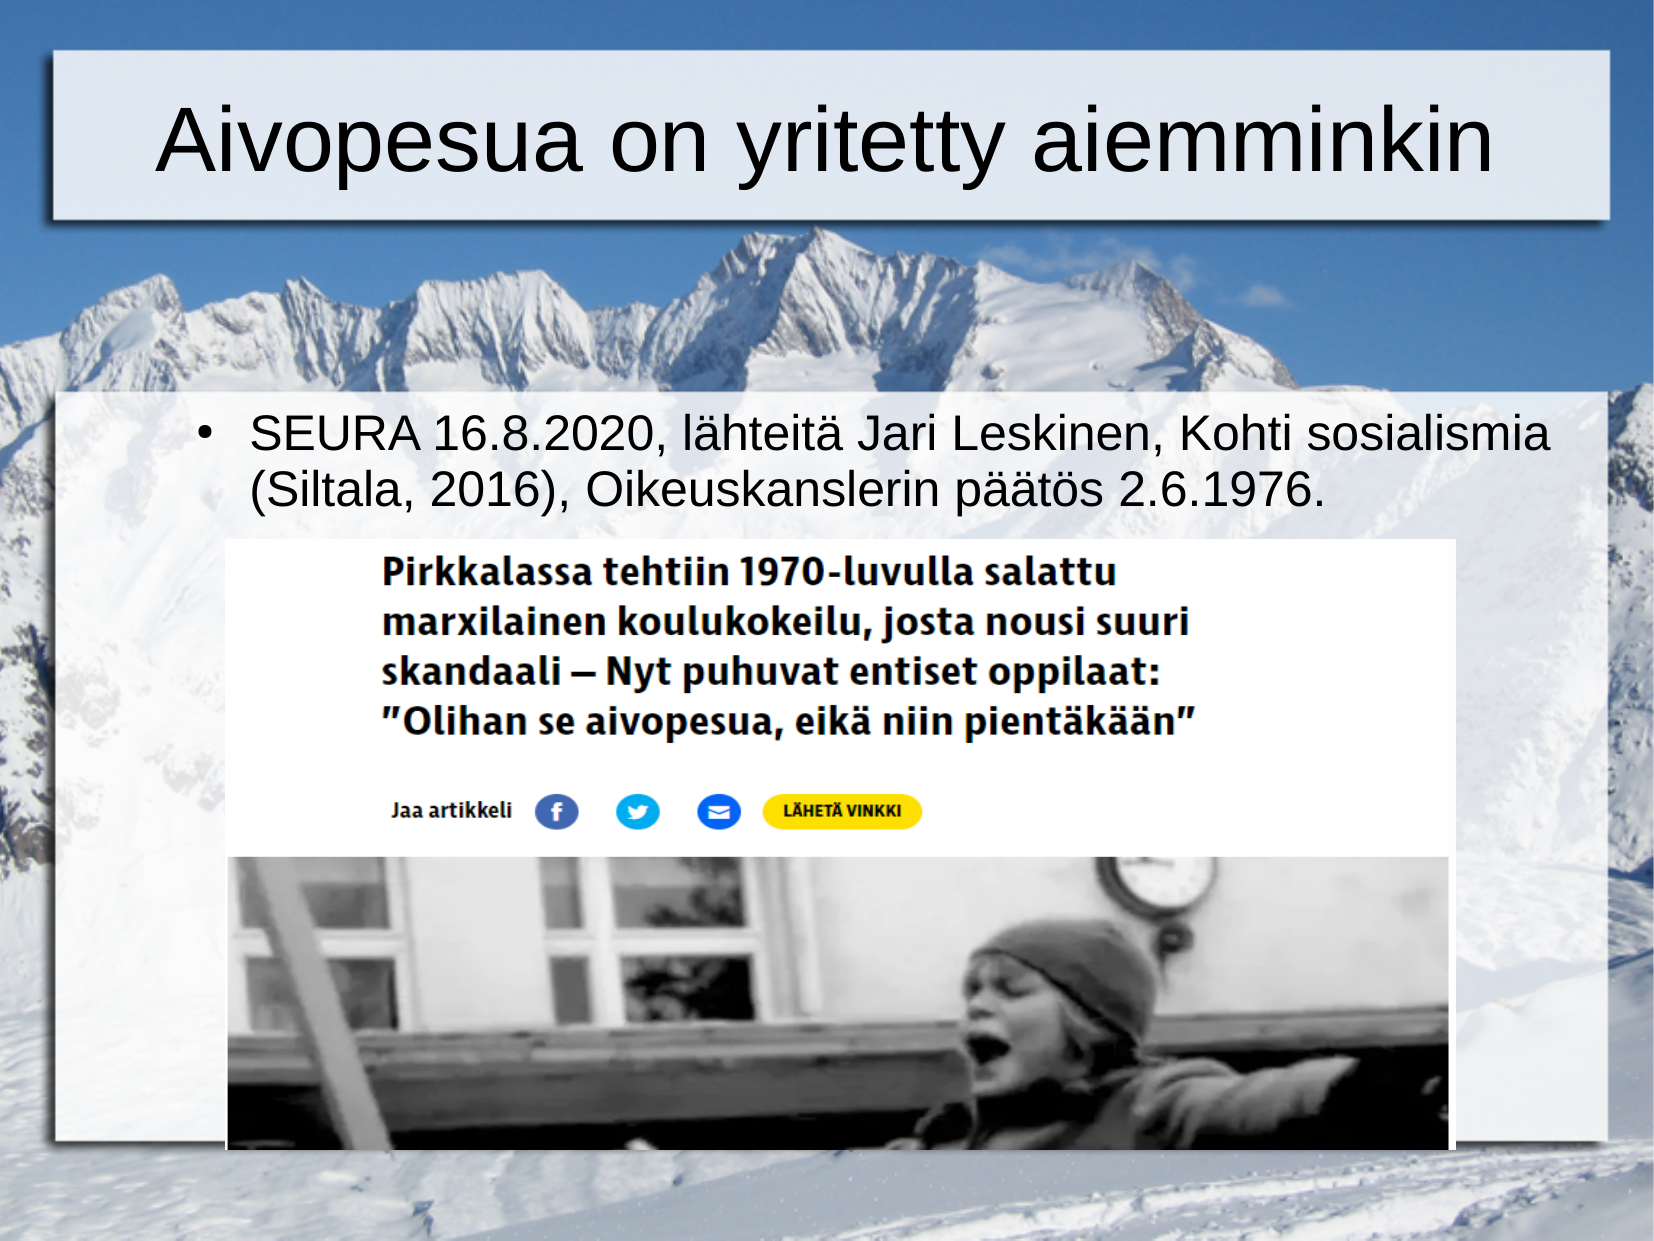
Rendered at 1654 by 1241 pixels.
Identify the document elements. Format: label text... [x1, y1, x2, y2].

picture [0, 0, 1654, 1241]
title Aivopesua on yritetty aiemminkin [59, 61, 1595, 219]
list SEURA 16.8.2020, lähteitä Jari Leskinen, Kohti sosialismia (Siltala, 2016), Oikeuskanslerin päätös 2.6.1976. [178, 405, 1570, 1187]
